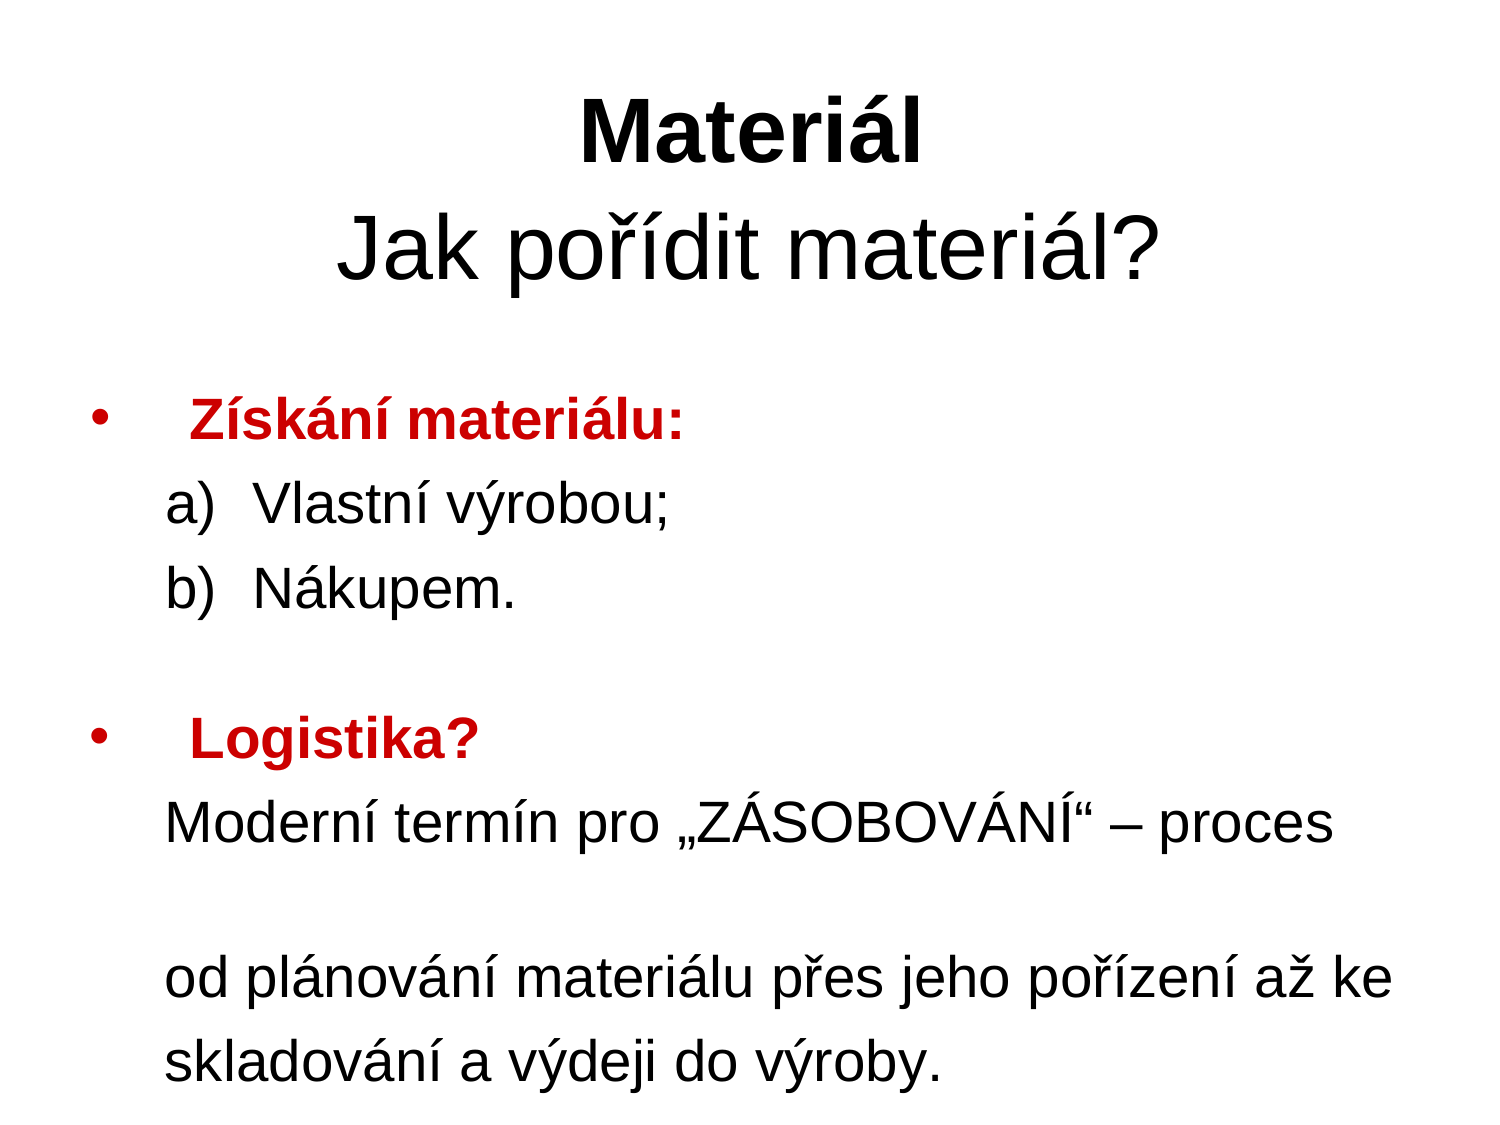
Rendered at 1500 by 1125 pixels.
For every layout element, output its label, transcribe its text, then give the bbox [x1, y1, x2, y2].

title Jak pořídit materiál? [75, 148, 1426, 337]
text_box Materiál [76, 66, 1427, 185]
text_box Logistika? Moderní termín pro „ZÁSOBOVÁNÍ“ – proces od plánování materiálu přes jeho pořízení až ke skladování a výdeji do výroby. [75, 692, 1436, 1024]
list Získání materiálu: Vlastní výrobou; Nákupem. [75, 373, 1500, 634]
